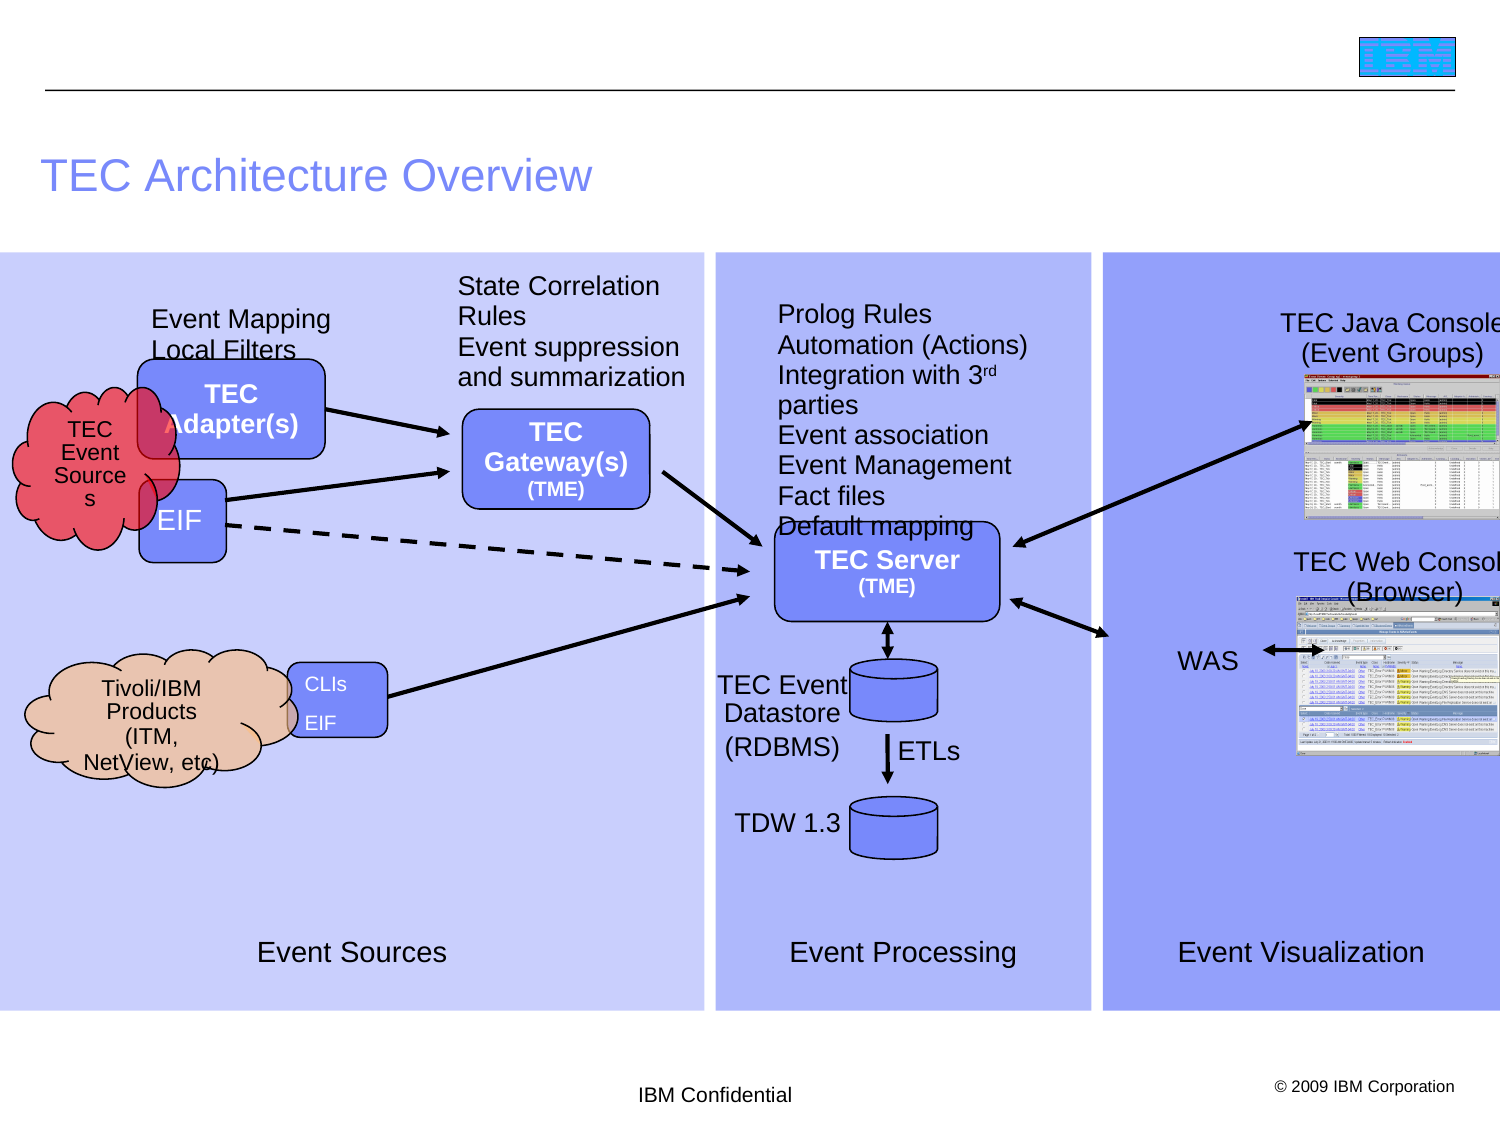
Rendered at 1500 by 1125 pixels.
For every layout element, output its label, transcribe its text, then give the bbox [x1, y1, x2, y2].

text_box TEC Server (TME) [774, 524, 1000, 622]
text_box ETLs [889, 737, 961, 767]
text_box EIF [139, 479, 227, 563]
text_box TEC Web Console (Browser) [1272, 539, 1500, 615]
chart [1296, 615, 1500, 756]
text_box TEC Java Console (Event Groups) [1260, 299, 1500, 375]
text_box Prolog Rules Automation (Actions) Integration with 3rd parties Event association Event Management Fact files Default mapping [762, 291, 1097, 524]
text_box [849, 659, 938, 722]
text_box Event Processing [715, 252, 1092, 671]
text_box TDW 1.3 [707, 809, 861, 838]
text_box Event Visualization [1102, 429, 1500, 1011]
title TEC Architecture Overview [25, 142, 1379, 225]
text_box Event Processing [715, 524, 1092, 1011]
text_box TEC Gateway(s) (TME) [462, 409, 650, 509]
text_box TEC Event Datastore (RDBMS) [701, 671, 856, 761]
text_box [849, 796, 938, 860]
text_box Event Sources [0, 252, 705, 1011]
text_box Event Visualization [1102, 252, 1500, 506]
picture [1304, 374, 1500, 520]
text_box TEC Event Sources [12, 387, 180, 551]
text_box Event Mapping Local Filters [135, 296, 355, 372]
text_box Tivoli/IBM Products (ITM, NetView, etc) [24, 649, 298, 788]
text_box State Correlation Rules Event suppression and summarization [442, 263, 716, 398]
text_box CLIs EIF [287, 662, 388, 738]
text_box TEC Adapter(s) [137, 372, 326, 459]
